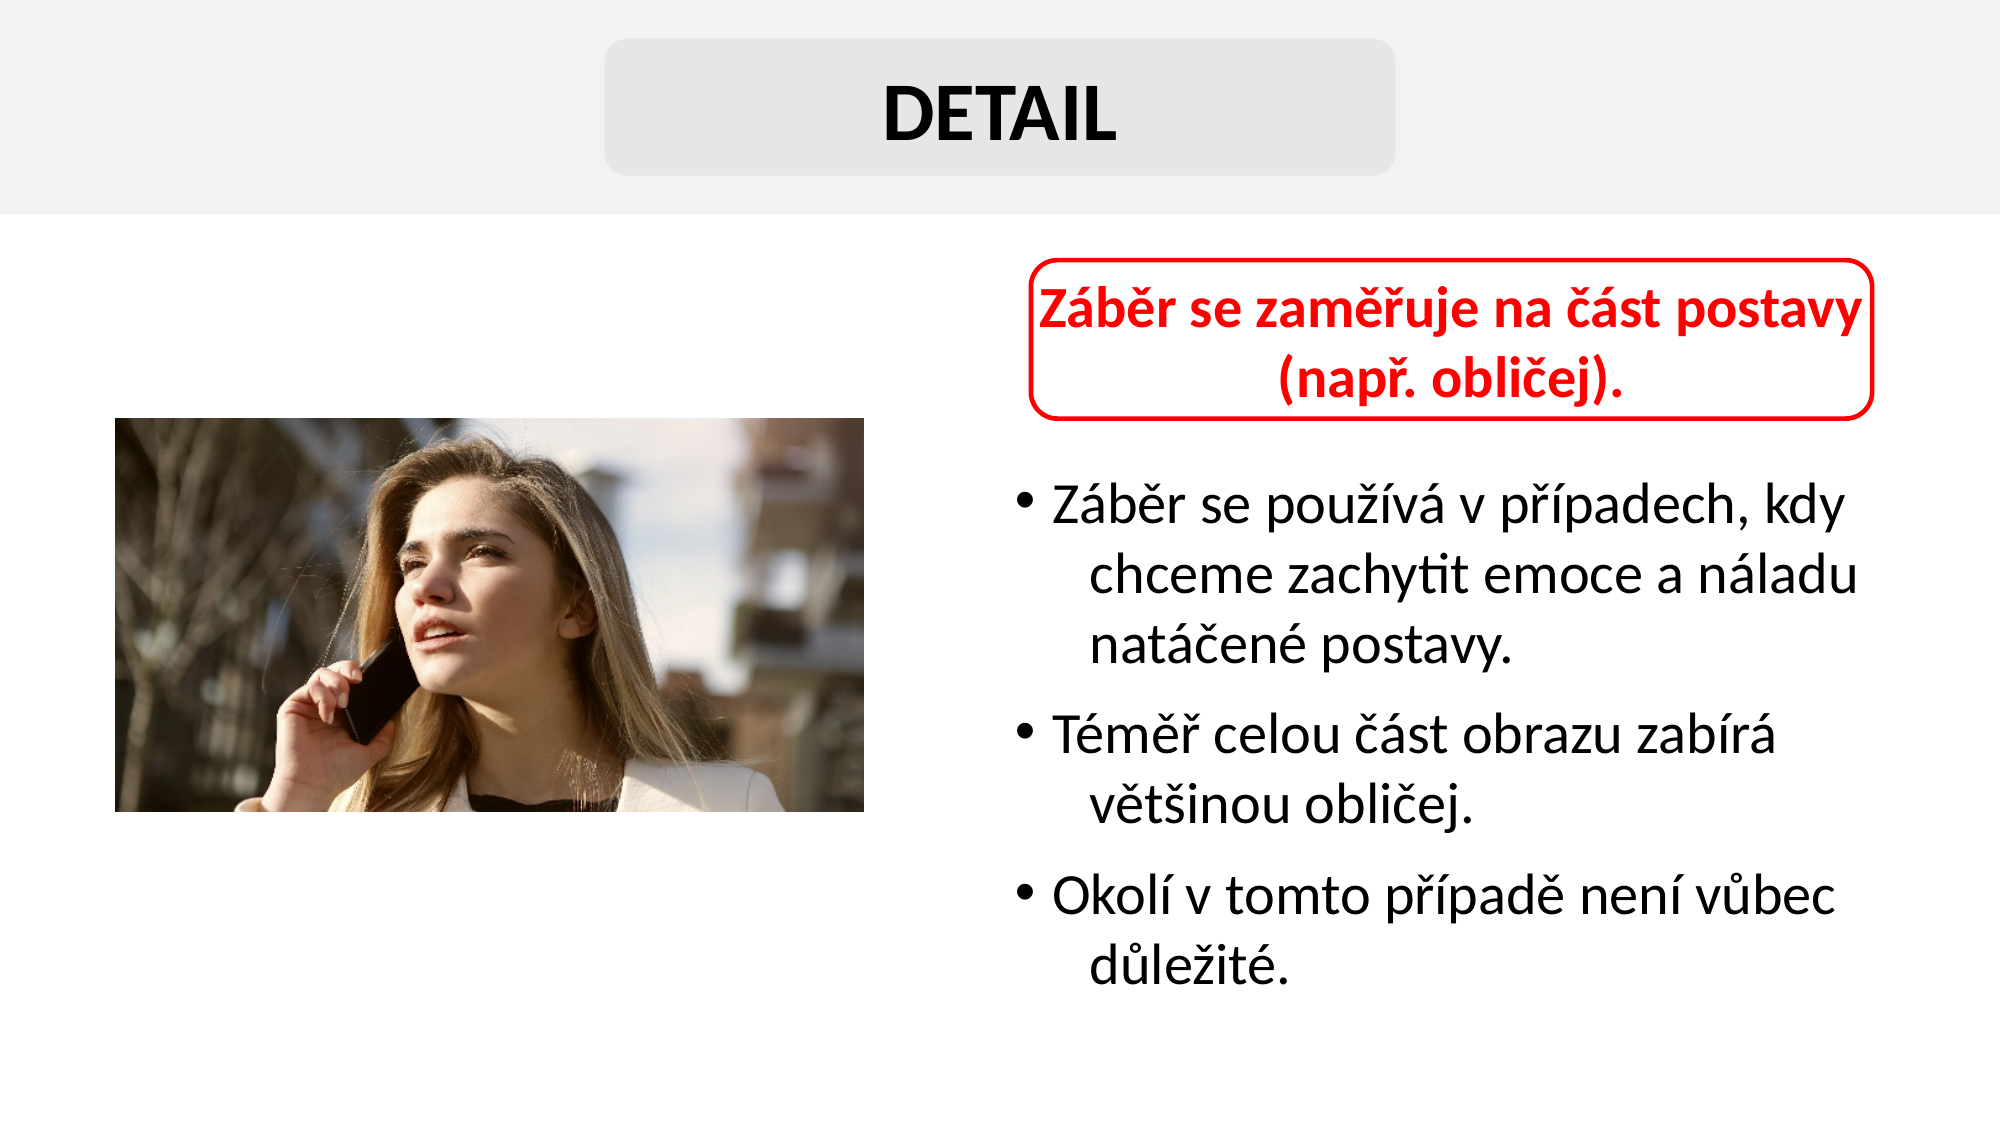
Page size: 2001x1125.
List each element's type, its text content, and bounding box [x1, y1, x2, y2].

text_box Záběr se používá v případech, kdy chceme zachytit emoce a náladu natáčené postavy. Téměř celou část obrazu zabírá většinou obličej. Okolí v tomto případě není vůbec důležité. [999, 457, 1918, 885]
text_box [0, 0, 2000, 214]
picture [115, 418, 864, 812]
text_box Záběr se zaměřuje na část postavy (např. obličej). [1030, 260, 1873, 419]
text_box DETAIL [604, 38, 1396, 176]
